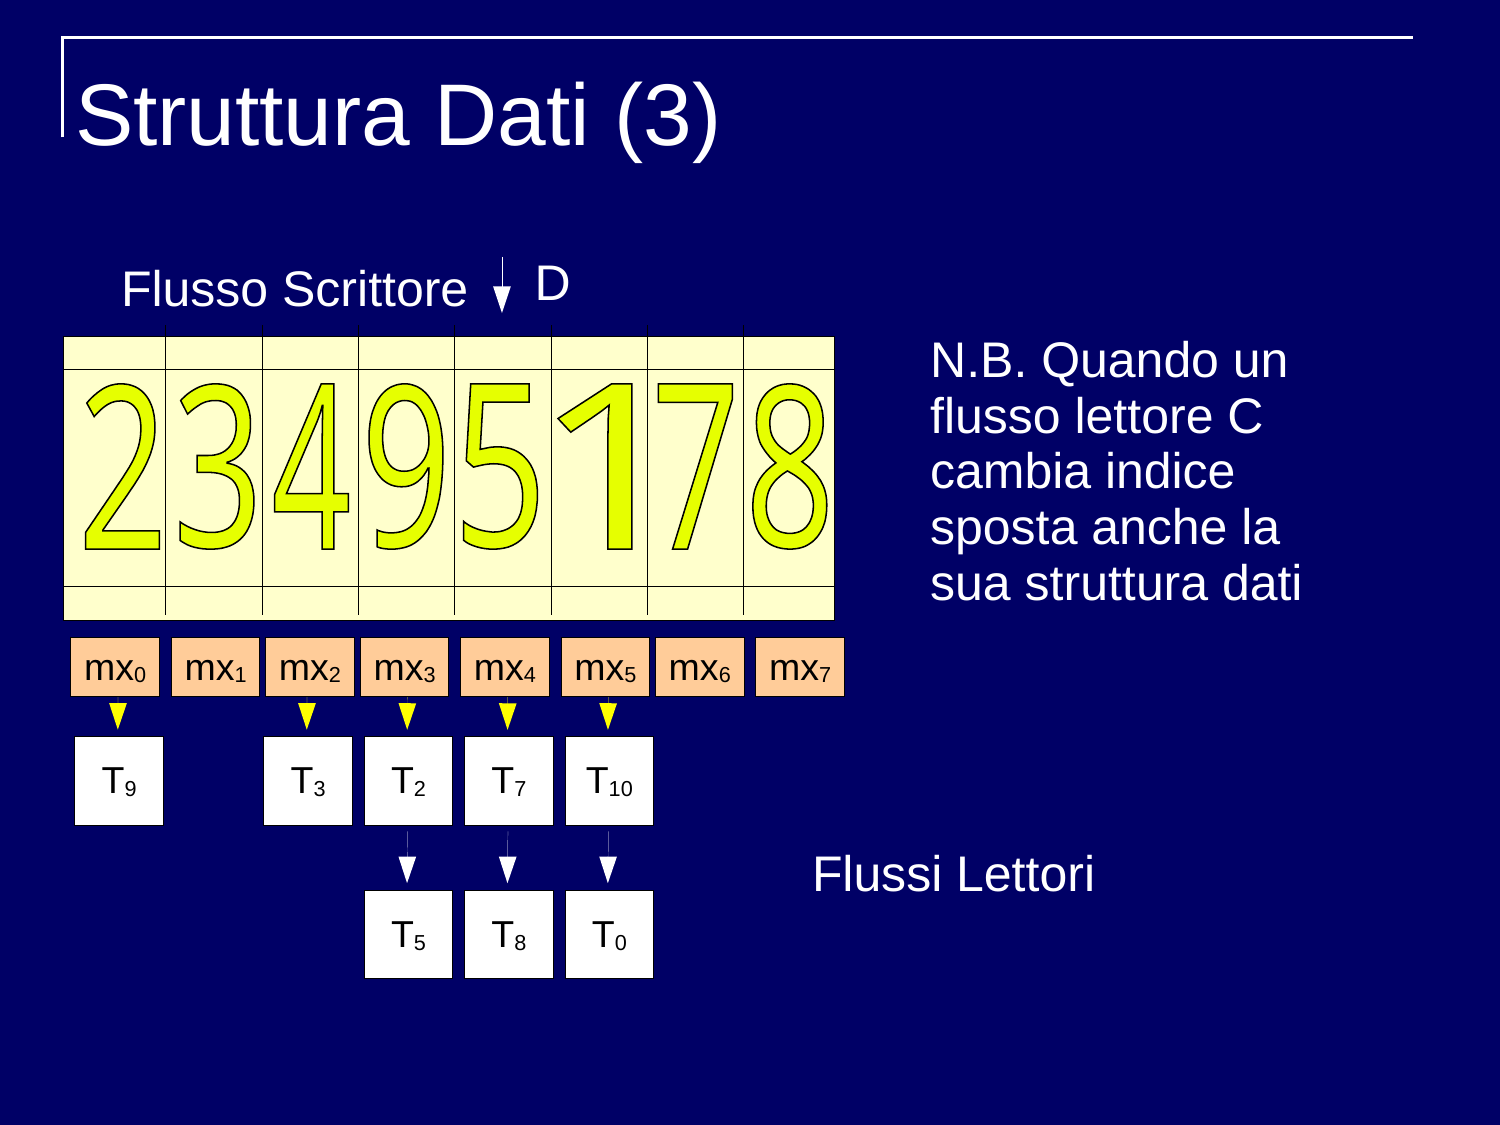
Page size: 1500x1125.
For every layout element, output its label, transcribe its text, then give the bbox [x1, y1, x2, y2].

text_box T7 [464, 736, 554, 826]
text_box mx6 [655, 637, 745, 697]
text_box Flusso Scrittore [106, 254, 484, 325]
text_box 5 [463, 383, 538, 550]
text_box [63, 337, 835, 620]
text_box T3 [263, 736, 353, 826]
text_box 3 [180, 383, 254, 550]
text_box N.B. Quando un flusso lettore C cambia indice sposta anche la sua struttura dati [915, 324, 1388, 619]
text_box 1 [558, 383, 632, 550]
text_box T8 [464, 890, 554, 979]
text_box 8 [752, 383, 827, 550]
text_box mx1 [171, 637, 260, 697]
text_box T0 [565, 890, 654, 979]
title Struttura Dati (3) [75, 52, 1426, 178]
text_box mx7 [755, 637, 845, 697]
text_box T9 [74, 736, 164, 826]
text_box mx0 [70, 637, 160, 697]
text_box T10 [565, 736, 654, 826]
text_box 4 [274, 383, 349, 550]
text_box D [519, 248, 579, 319]
text_box mx4 [460, 637, 550, 697]
text_box 7 [658, 383, 733, 550]
text_box Flussi Lettori [797, 838, 1111, 910]
text_box 2 [85, 383, 160, 550]
text_box mx5 [561, 637, 650, 697]
text_box mx2 [265, 637, 355, 697]
text_box T2 [364, 736, 453, 826]
text_box 9 [369, 383, 443, 550]
text_box T5 [364, 890, 453, 979]
text_box mx3 [360, 637, 449, 697]
